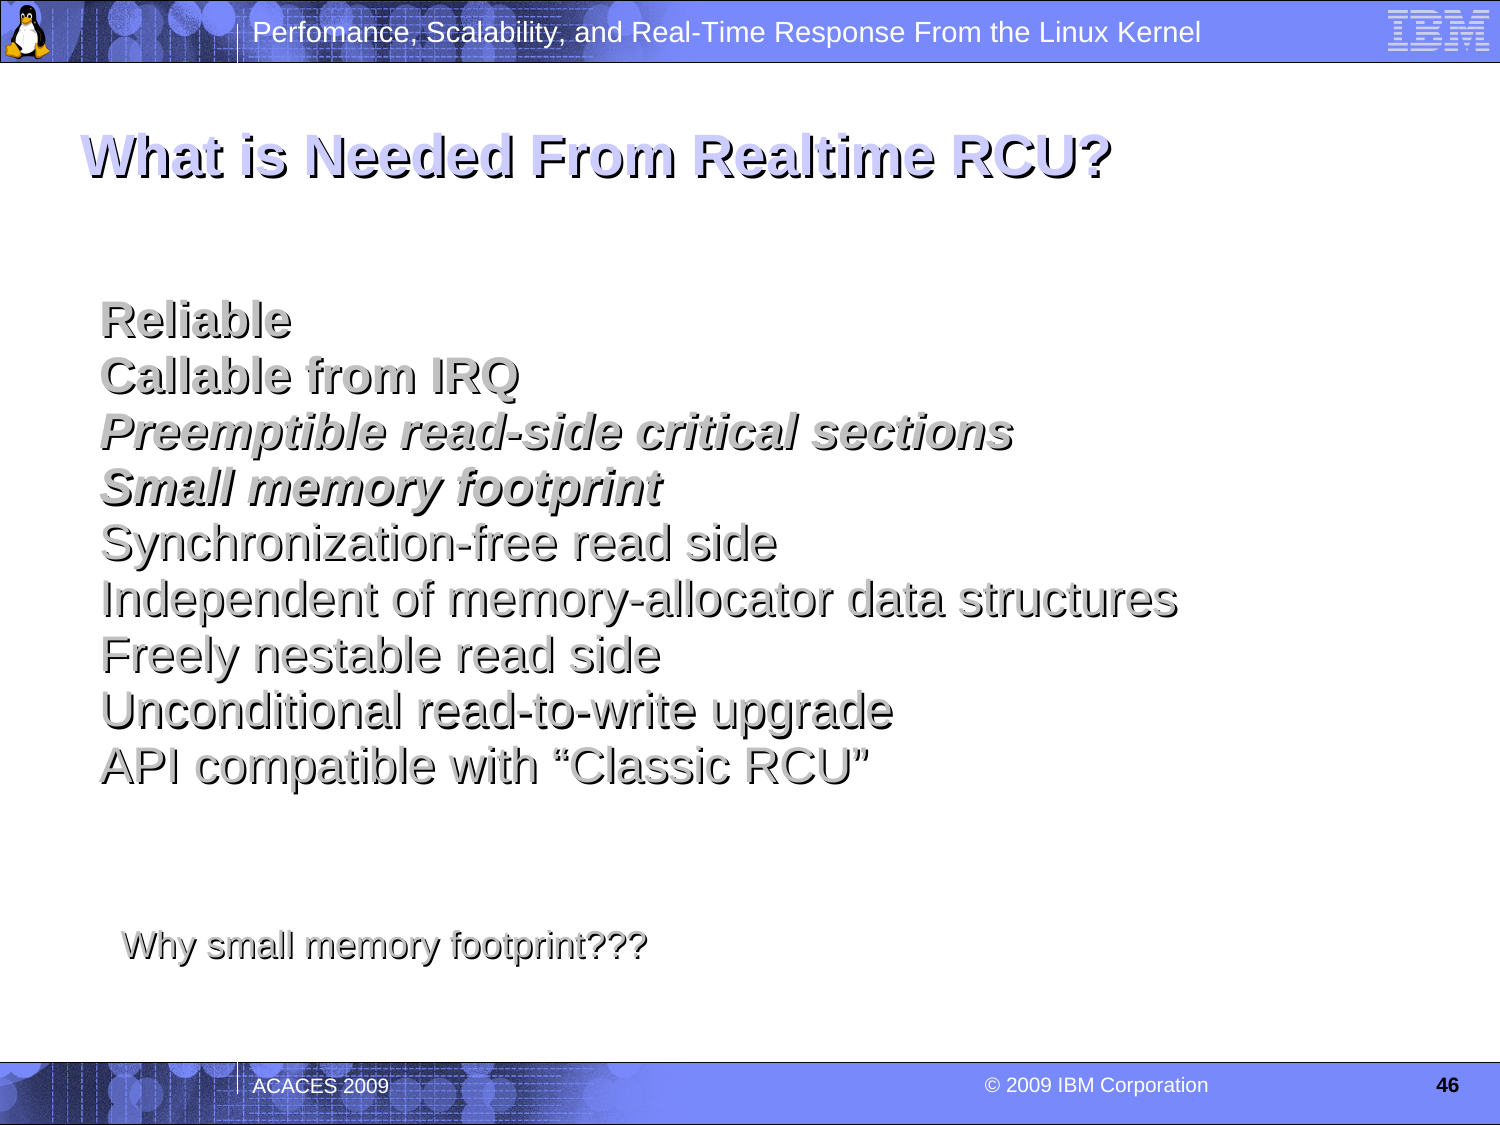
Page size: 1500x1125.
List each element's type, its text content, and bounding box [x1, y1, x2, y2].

list Reliable Callable from IRQ Preemptible read-side critical sections Small memory footprint Synchronization-free read side Independent of memory-allocator data structures Freely nestable read side Unconditional read-to-write upgrade API compatible with “Classic RCU” [99, 291, 1389, 1022]
picture [0, 1063, 1500, 1124]
title What is Needed From Realtime RCU? [79, 124, 1433, 192]
picture [1, 1, 1500, 62]
text_box Why small memory footprint??? [105, 913, 662, 971]
